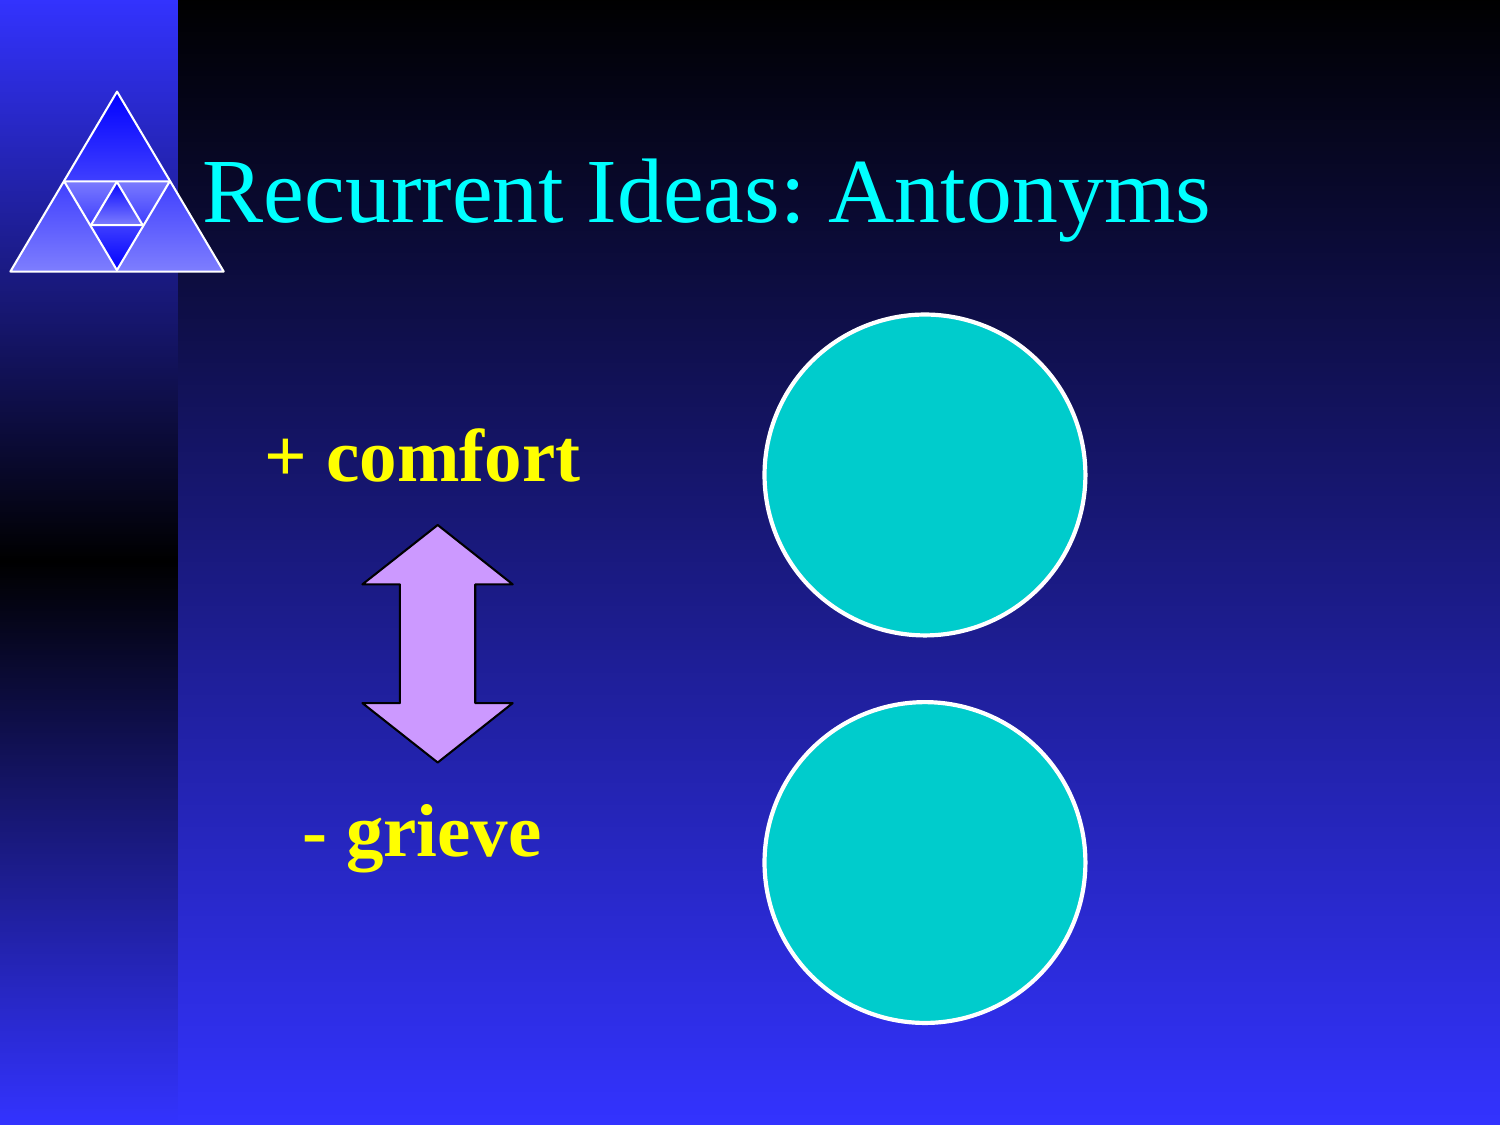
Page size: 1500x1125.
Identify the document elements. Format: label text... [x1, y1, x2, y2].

text_box [362, 525, 513, 763]
text_box - grieve [287, 787, 713, 880]
text_box + comfort [249, 412, 676, 505]
text_box [764, 702, 1086, 1023]
text_box [764, 314, 1086, 636]
title Recurrent Ideas: Antonyms [187, 99, 1463, 288]
